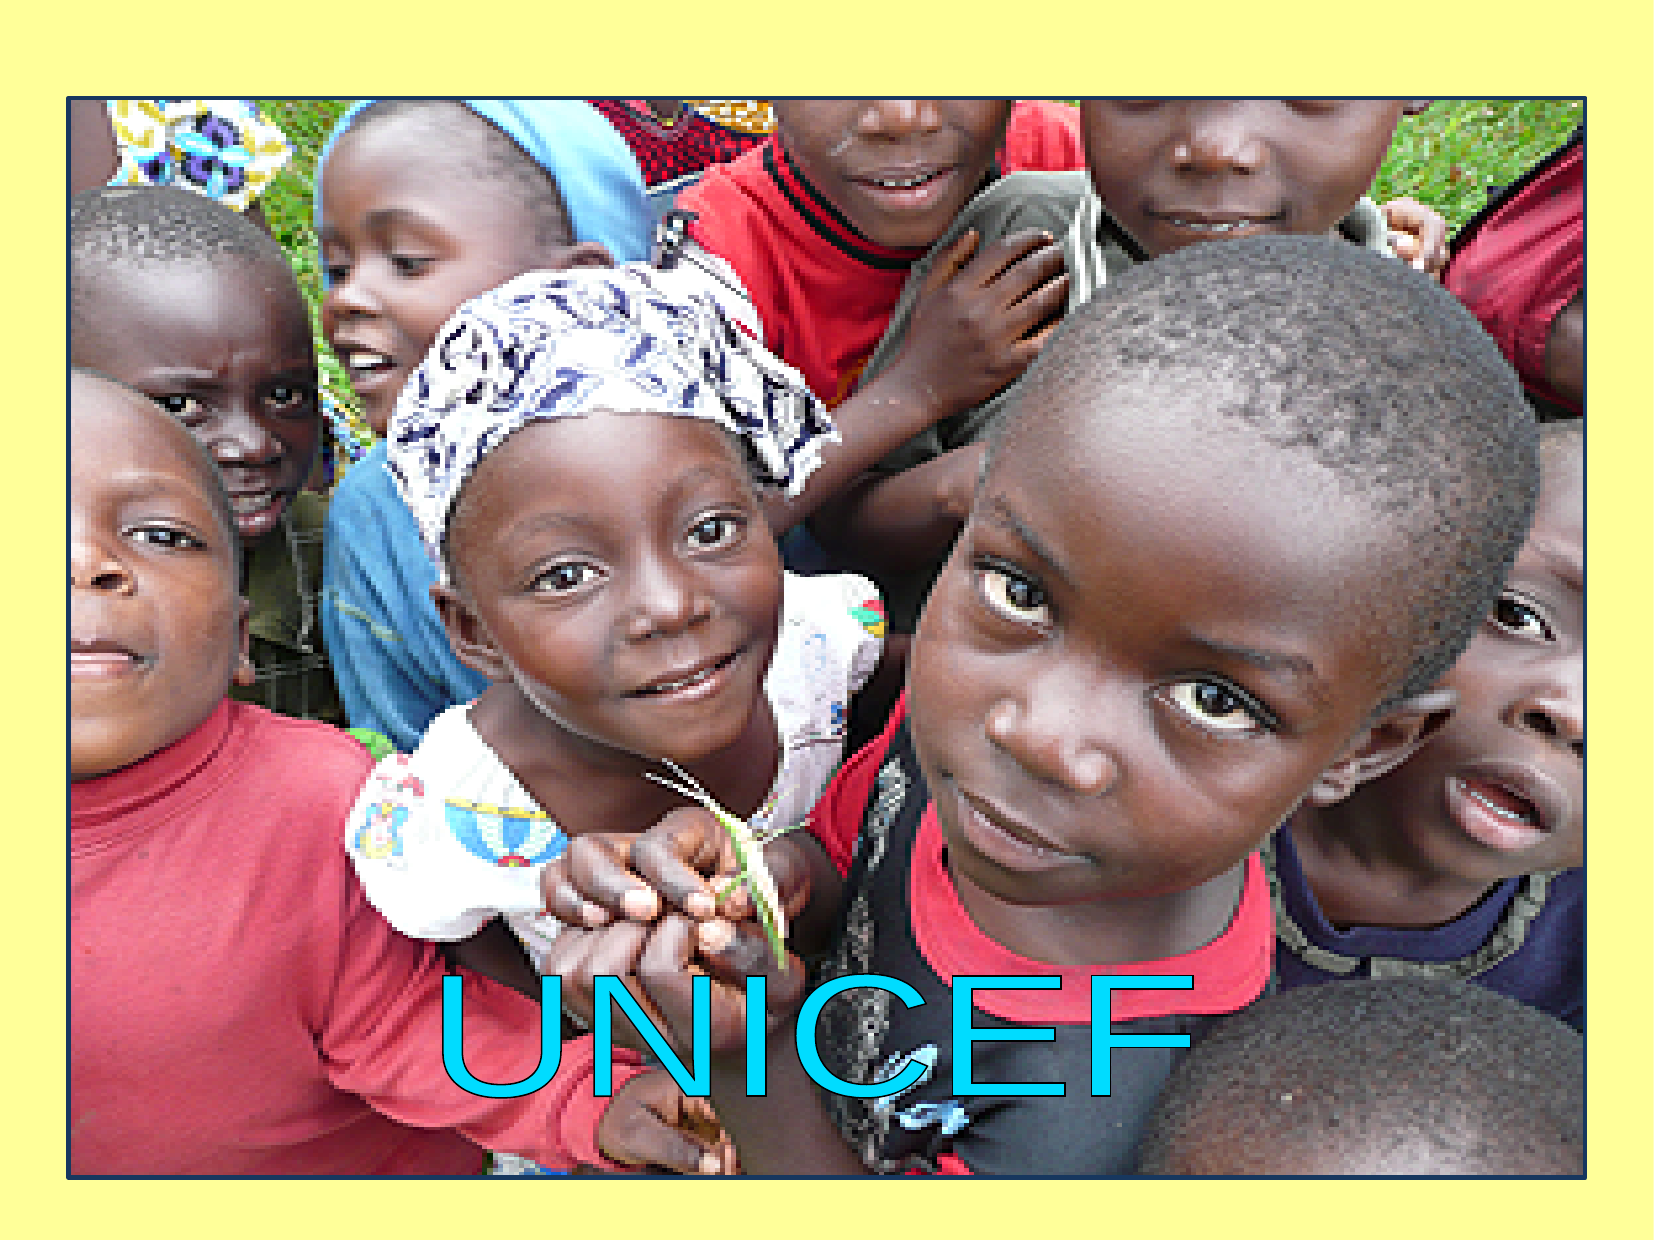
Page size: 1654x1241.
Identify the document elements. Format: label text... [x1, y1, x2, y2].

text_box UNICEF [442, 975, 562, 1098]
text_box UNICEF [746, 975, 766, 1097]
picture [70, 100, 1583, 1176]
text_box UNICEF [1091, 975, 1193, 1097]
text_box UNICEF [795, 973, 928, 1098]
text_box UNICEF [594, 975, 711, 1097]
text_box UNICEF [952, 975, 1066, 1097]
